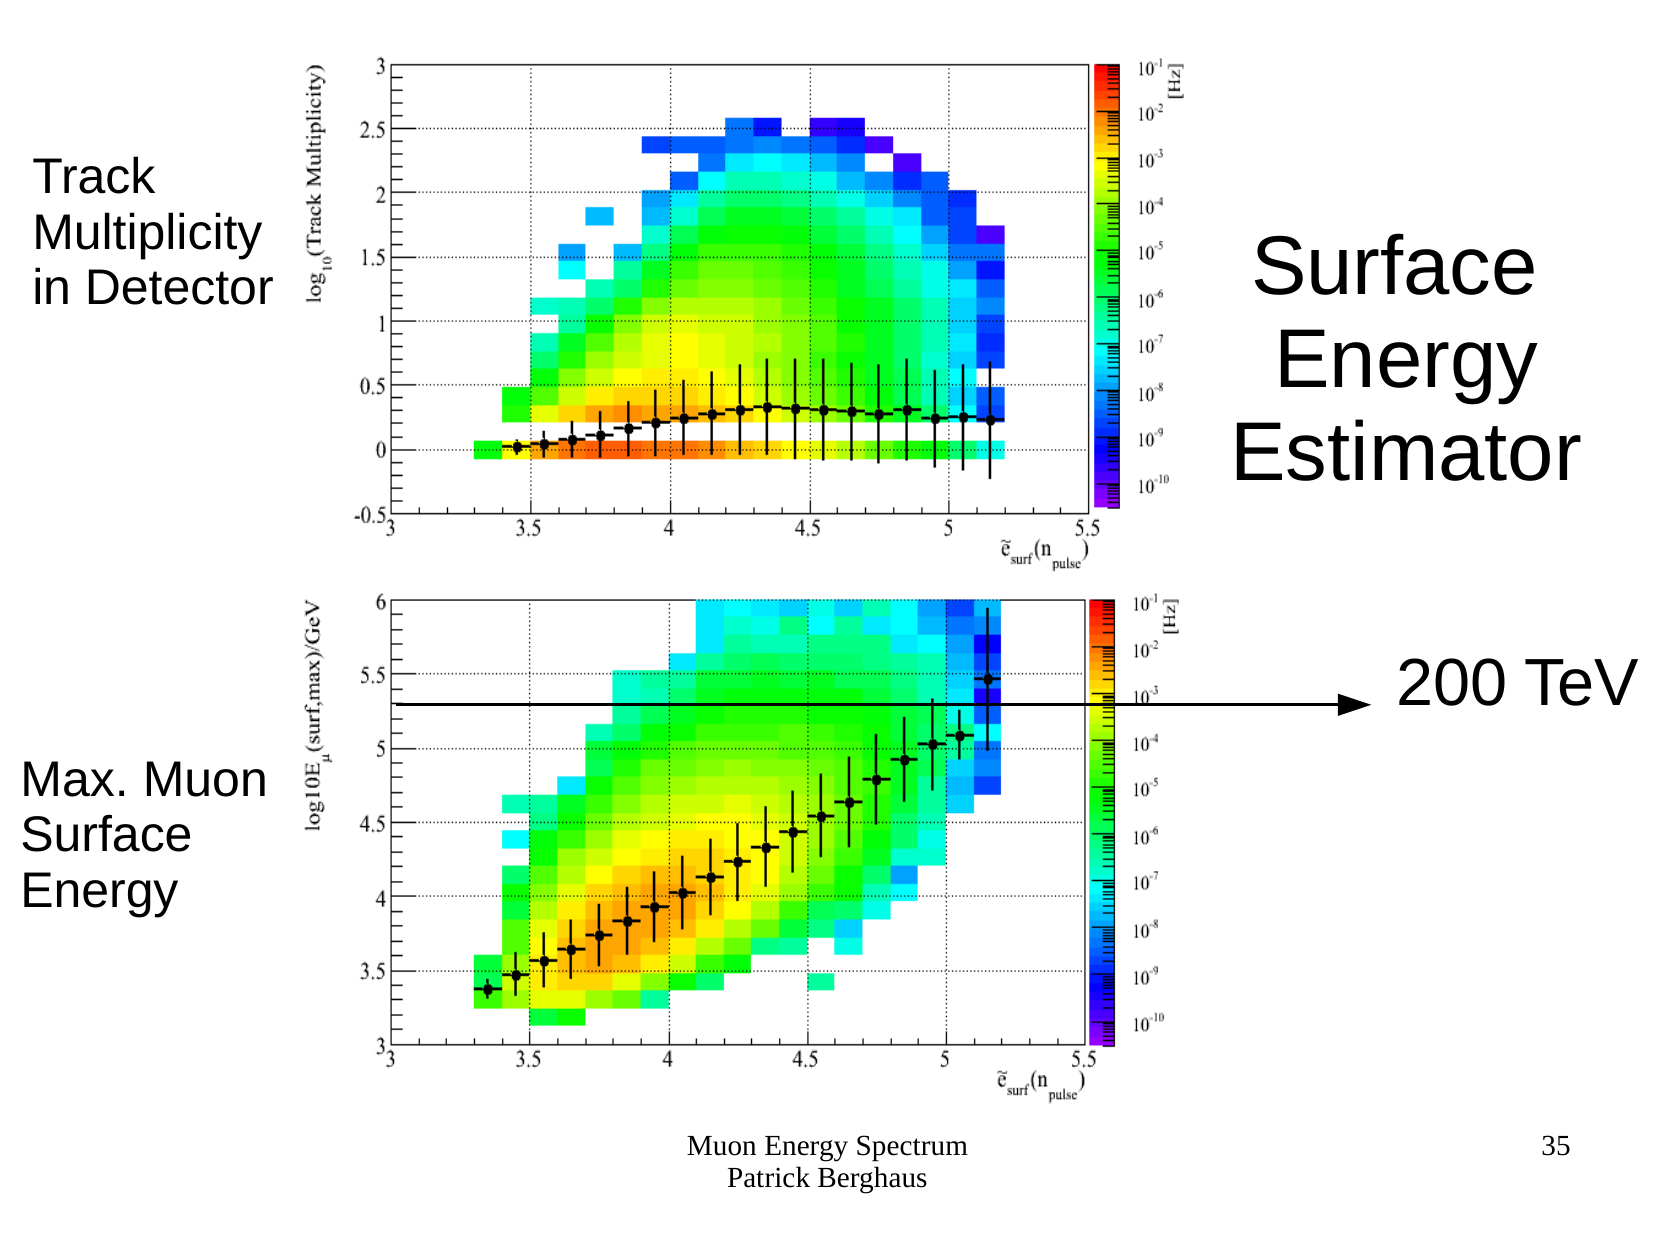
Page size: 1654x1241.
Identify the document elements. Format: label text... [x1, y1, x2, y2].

text_box Surface Energy Estimator [1215, 211, 1597, 597]
text_box Track Multiplicity in Detector [17, 140, 289, 379]
text_box 200 TeV [1381, 637, 1654, 752]
text_box Max. Muon Surface Energy [5, 743, 283, 981]
picture [295, 43, 1196, 1126]
